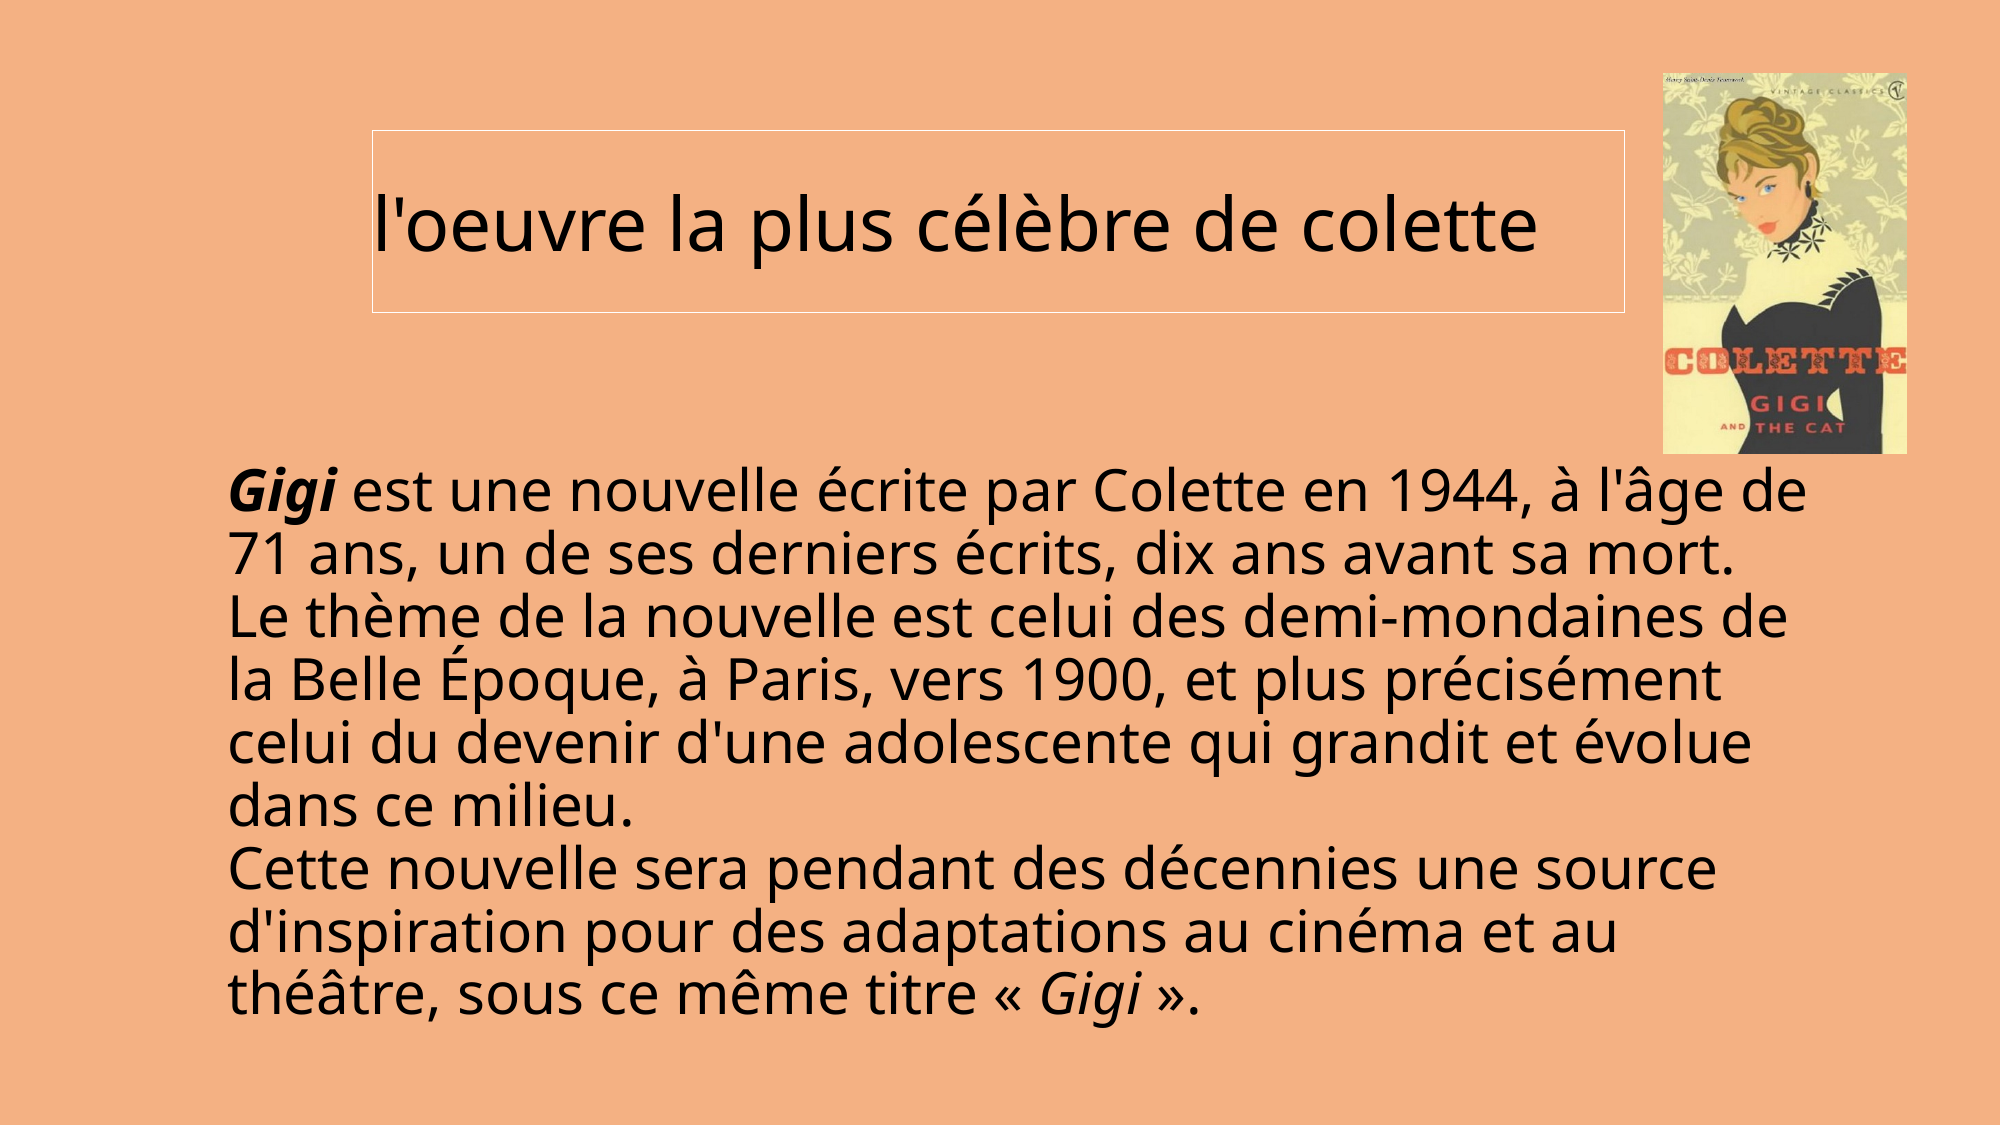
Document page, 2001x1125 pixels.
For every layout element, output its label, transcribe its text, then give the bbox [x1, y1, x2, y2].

title l'oeuvre la plus célèbre de colette [372, 130, 1625, 313]
picture [1663, 73, 1907, 454]
subtitle Gigi est une nouvelle écrite par Colette en 1944, à l'âge de 71 ans, un de ses derniers écrits, dix ans avant sa mort. Le thème de la nouvelle est celui des demi-mondaines de la Belle Époque, à Paris, vers 1900, et plus précisément celui du devenir d'une adolescente qui grandit et évolue dans ce milieu. Cette nouvelle sera pendant des décennies une source d'inspiration pour des adaptations au cinéma et au théâtre, sous ce même titre « Gigi ». [212, 453, 1830, 932]
